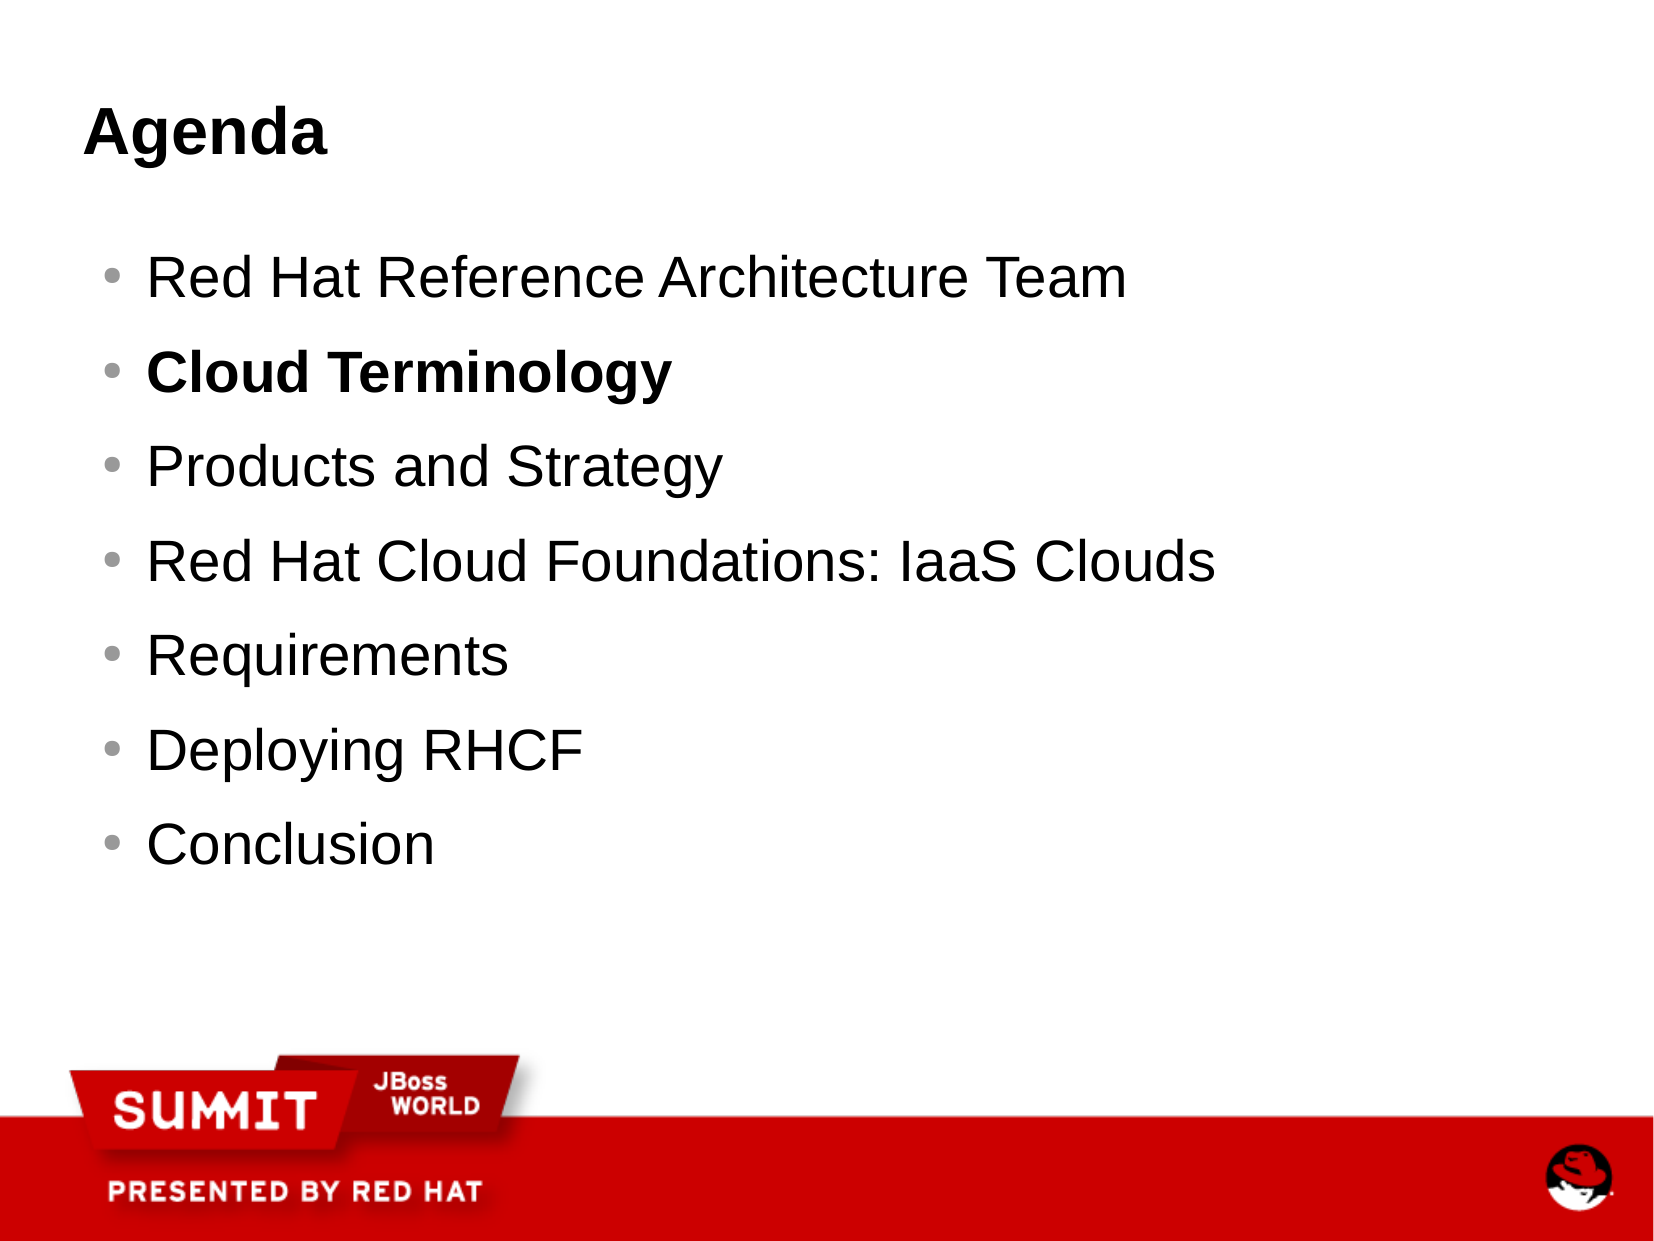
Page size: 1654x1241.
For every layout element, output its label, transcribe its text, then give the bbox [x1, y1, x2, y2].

picture [0, 1043, 1654, 1241]
list Red Hat Reference Architecture Team Cloud Terminology Products and Strategy Red Hat Cloud Foundations: IaaS Clouds Requirements Deploying RHCF Conclusion [86, 244, 1576, 1039]
title Agenda [82, 37, 1571, 226]
